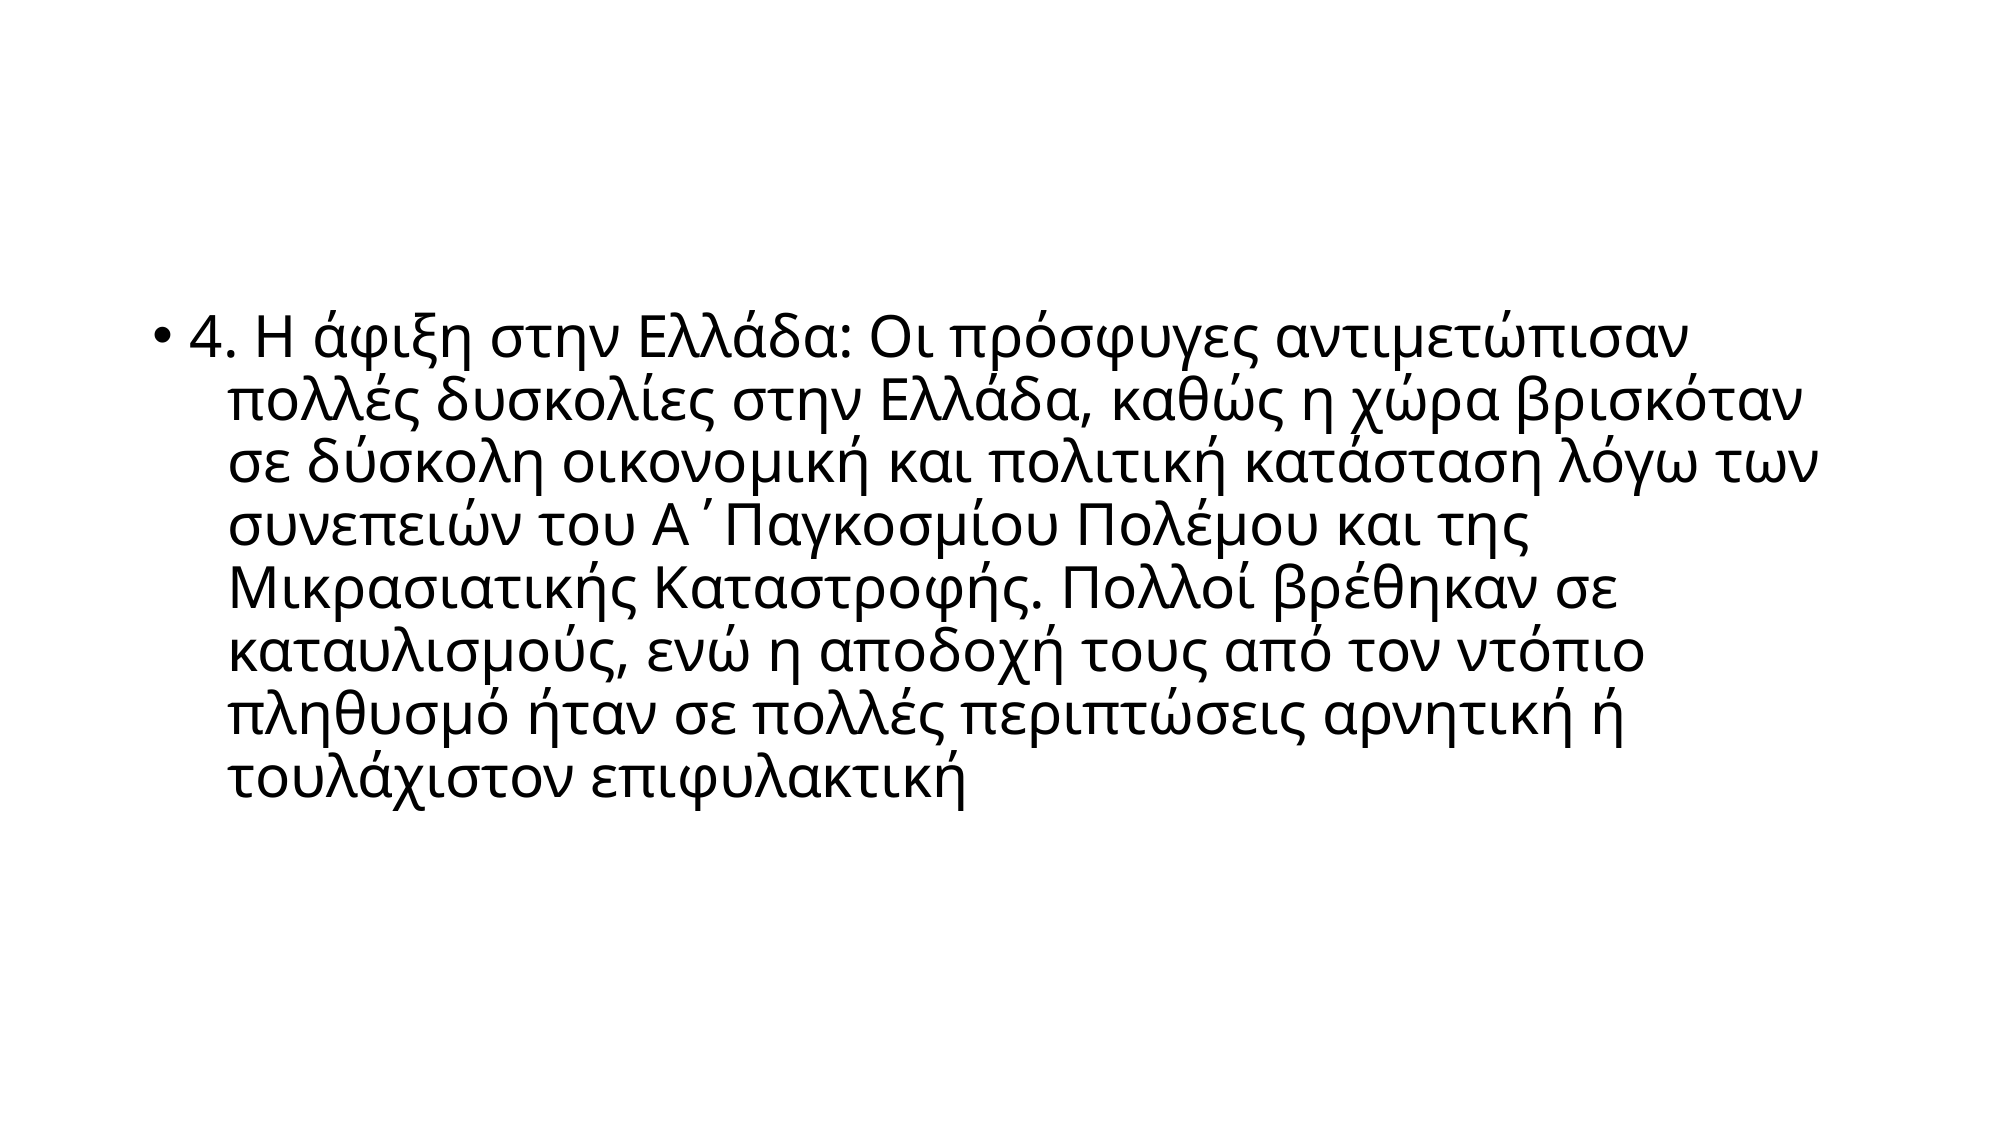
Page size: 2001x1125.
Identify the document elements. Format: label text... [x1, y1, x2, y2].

list 4. Η άφιξη στην Ελλάδα: Οι πρόσφυγες αντιμετώπισαν πολλές δυσκολίες στην Ελλάδα, καθώς η χώρα βρισκόταν σε δύσκολη οικονομική και πολιτική κατάσταση λόγω των συνεπειών του Α΄Παγκοσμίου Πολέμου και της Μικρασιατικής Καταστροφής. Πολλοί βρέθηκαν σε καταυλισμούς, ενώ η αποδοχή τους από τον ντόπιο πληθυσμό ήταν σε πολλές περιπτώσεις αρνητική ή τουλάχιστον επιφυλακτική [137, 299, 1863, 1014]
